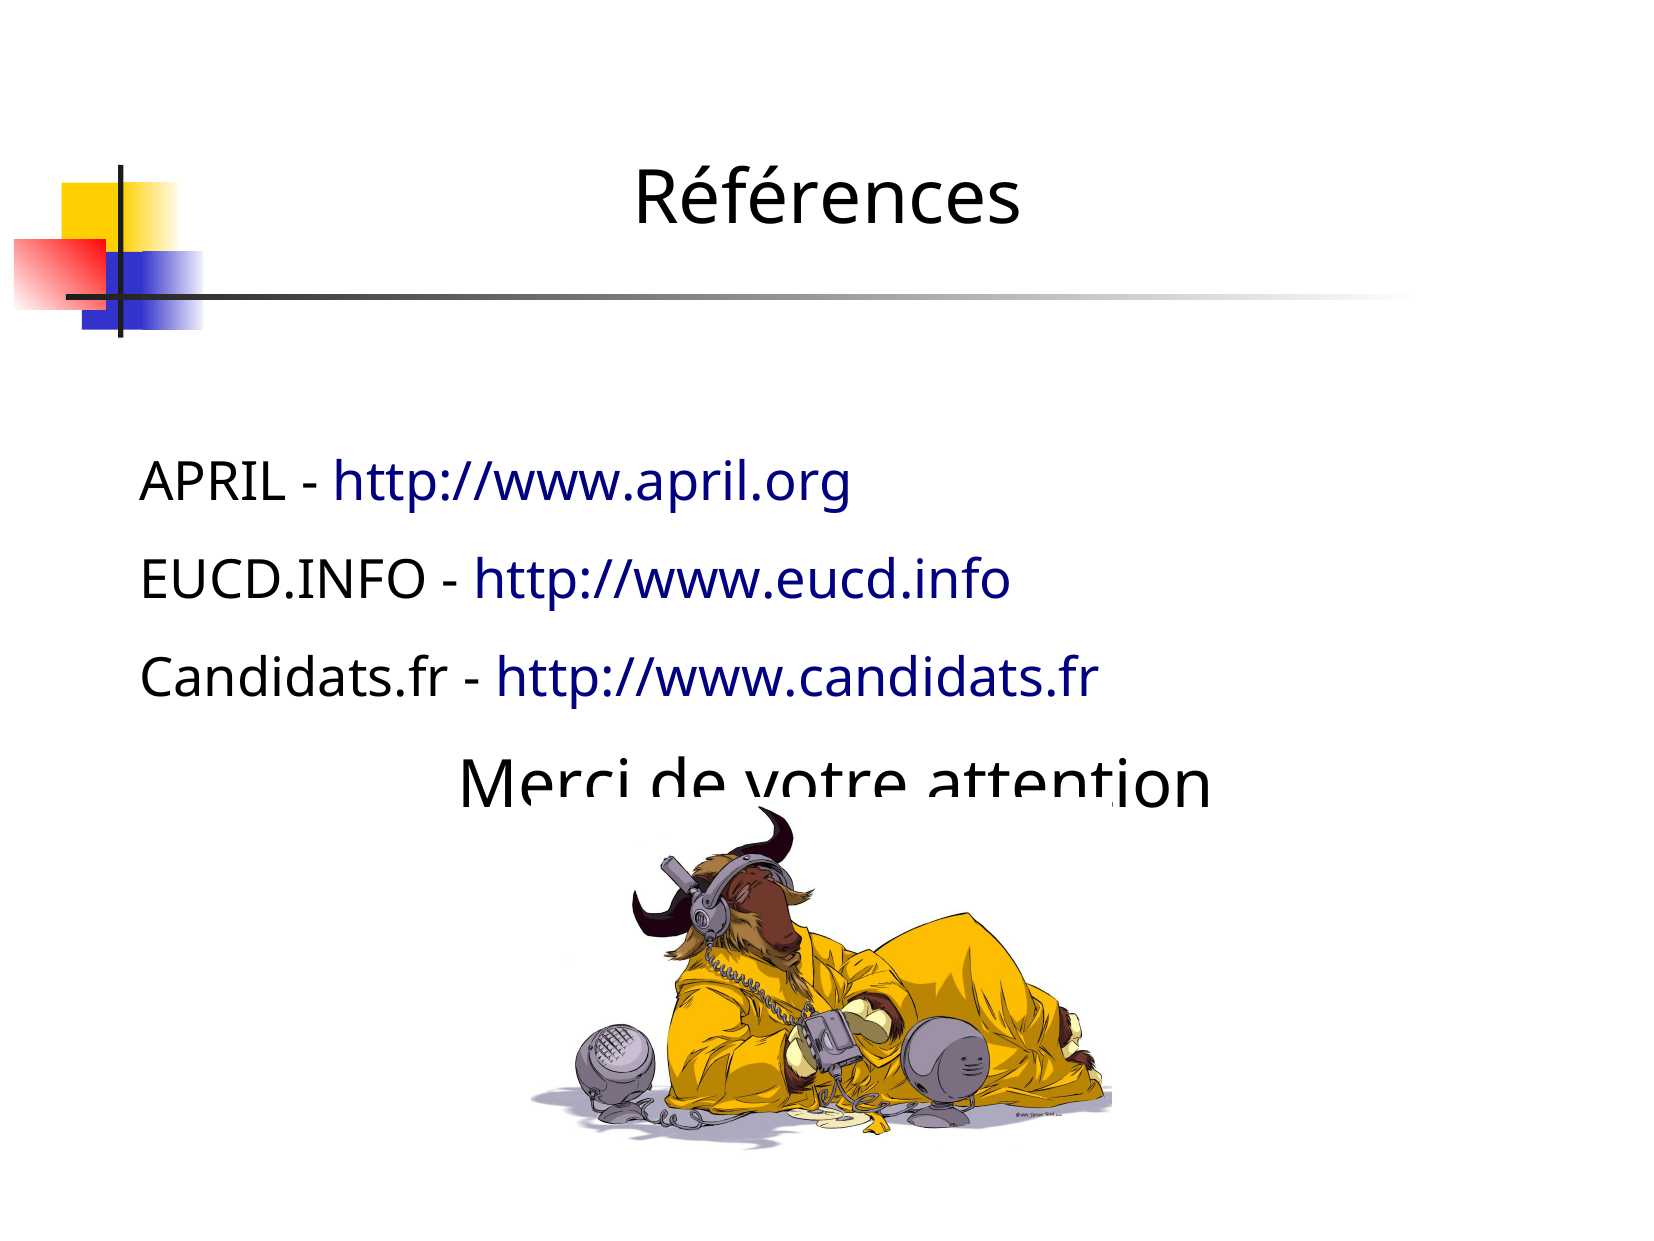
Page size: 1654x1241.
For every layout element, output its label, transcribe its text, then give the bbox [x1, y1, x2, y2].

picture [531, 797, 1112, 1154]
title Références [121, 91, 1534, 299]
list APRIL - http://www.april.org EUCD.INFO - http://www.eucd.info Candidats.fr - http://www.candidats.fr Merci de votre attention [121, 344, 1534, 1127]
